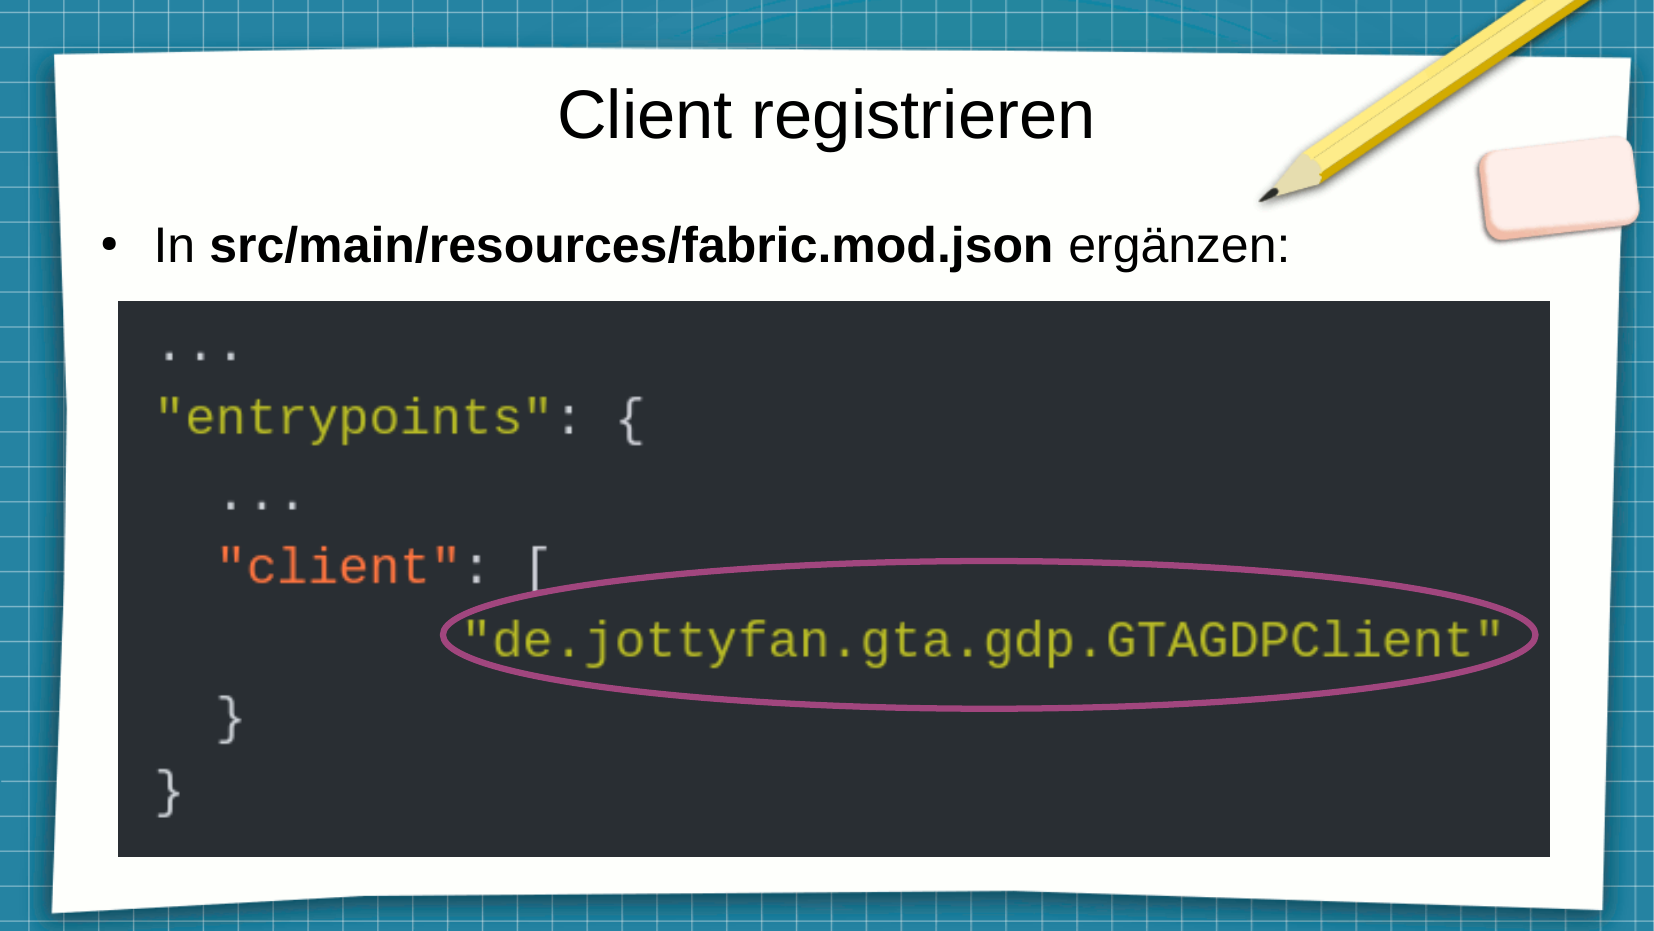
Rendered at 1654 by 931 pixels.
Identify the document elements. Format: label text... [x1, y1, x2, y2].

list In src/main/resources/fabric.mod.json ergänzen: [82, 217, 1571, 296]
picture [0, 0, 1654, 931]
title Client registrieren [82, 37, 1571, 193]
